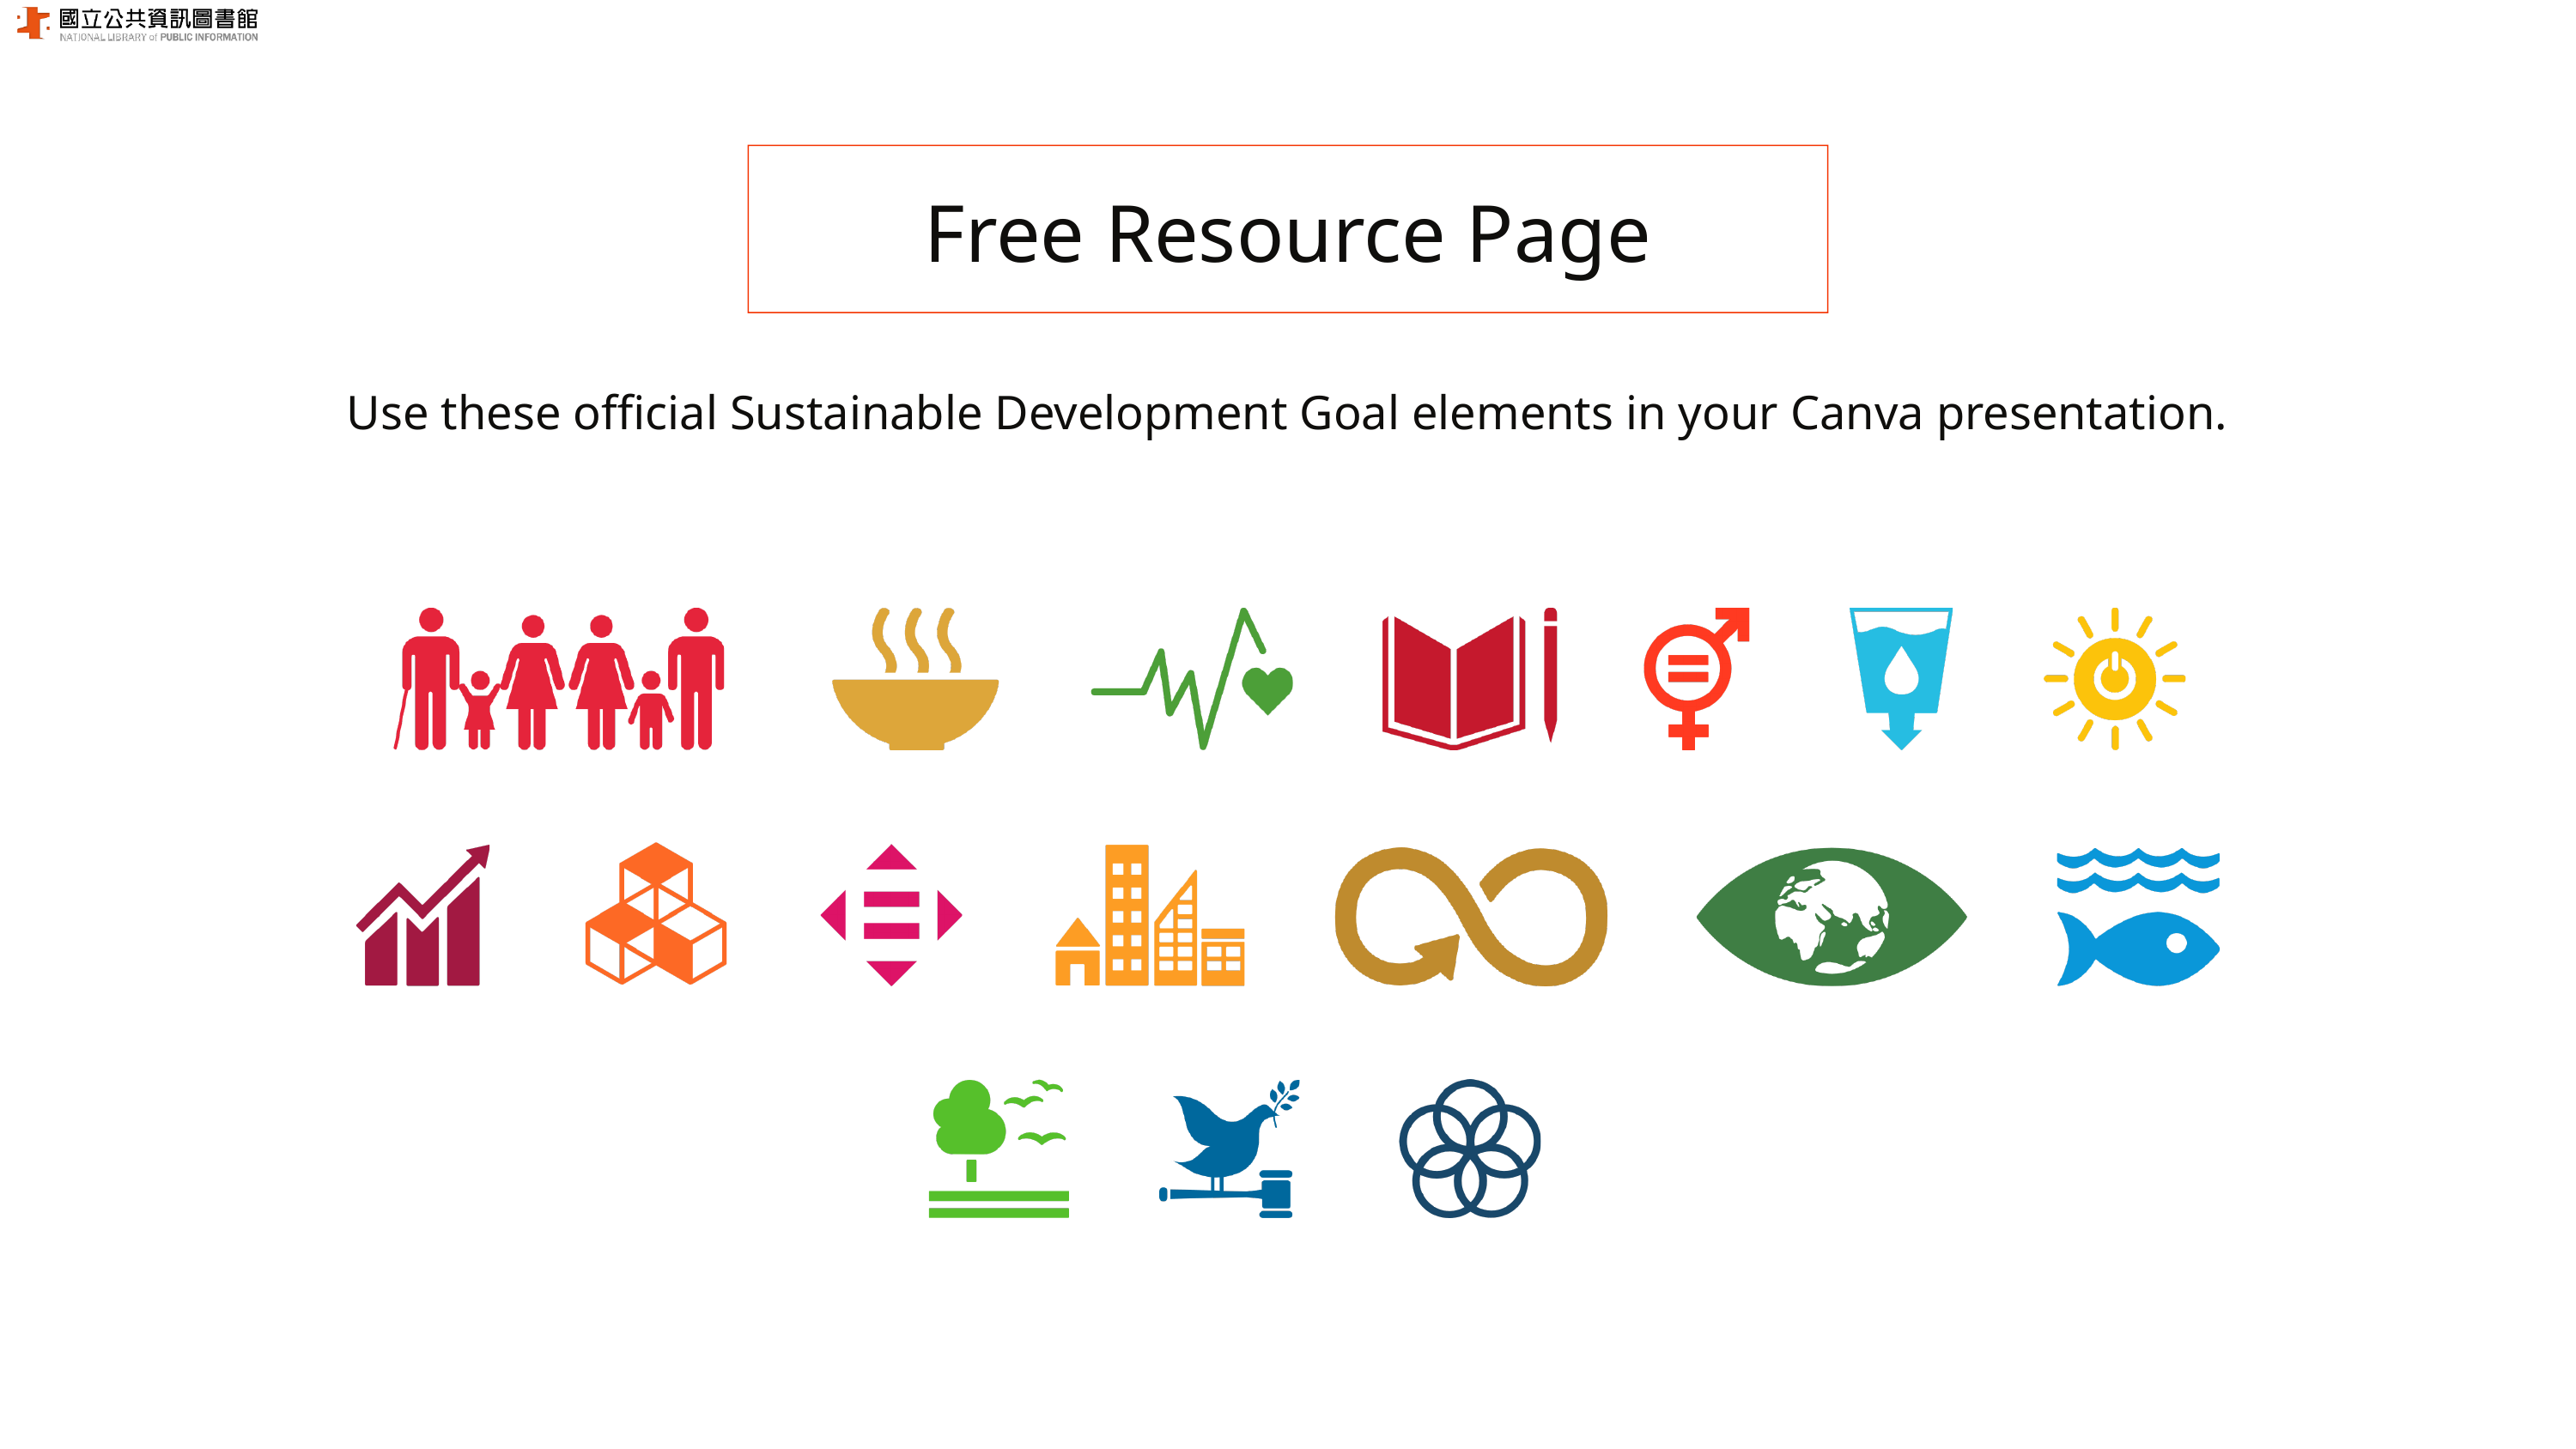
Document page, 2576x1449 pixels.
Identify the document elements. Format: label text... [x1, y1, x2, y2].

text_box [1334, 847, 1609, 986]
text_box [1643, 608, 1750, 750]
text_box [1399, 1079, 1541, 1218]
text_box [1849, 608, 1953, 750]
text_box [1159, 1079, 1300, 1218]
text_box Free Resource Page [804, 175, 1772, 279]
text_box [393, 608, 725, 750]
text_box [2044, 608, 2186, 750]
text_box [355, 844, 490, 986]
text_box [831, 608, 999, 750]
text_box [928, 1079, 1069, 1218]
text_box [2057, 847, 2221, 986]
text_box [1055, 844, 1245, 986]
text_box [585, 842, 727, 985]
text_box [1696, 847, 1967, 986]
text_box [820, 844, 963, 986]
text_box [747, 144, 1829, 313]
text_box [1091, 608, 1293, 750]
text_box Use these official Sustainable Development Goal elements in your Canva presentation. [237, 378, 2339, 437]
text_box [1382, 608, 1558, 750]
